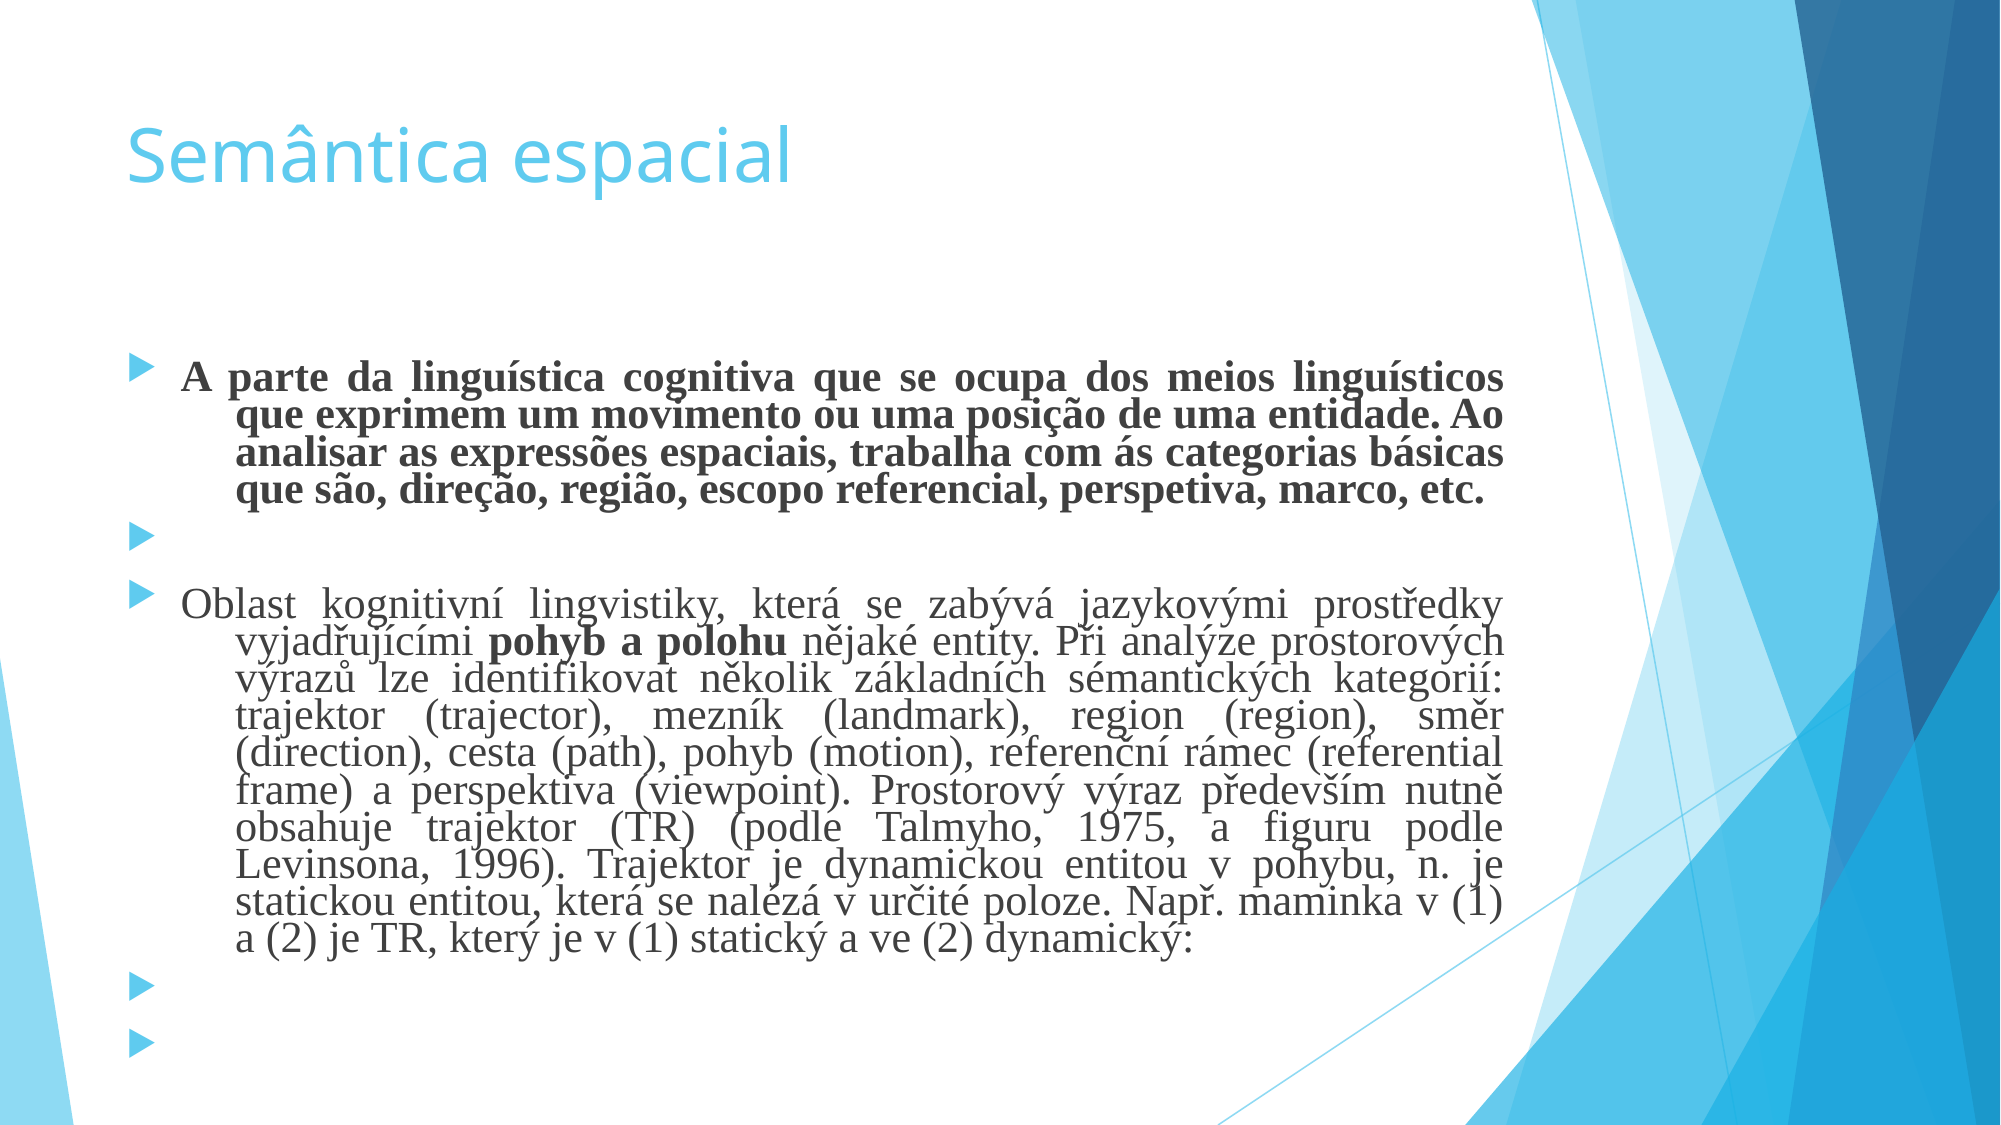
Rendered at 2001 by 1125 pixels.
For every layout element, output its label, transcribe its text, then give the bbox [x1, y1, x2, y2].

list A parte da linguística cognitiva que se ocupa dos meios linguísticos que exprimem um movimento ou uma posição de uma entidade. Ao analisar as expressões espaciais, trabalha com ás categorias básicas que são, direção, região, escopo referencial, perspetiva, marco, etc. Oblast kognitivní lingvistiky, která se zabývá jazykovými prostředky vyjadřujícími pohyb a polohu nějaké entity. Při analýze prostorových výrazů lze identifikovat několik základních sémantických kategorií: trajektor (trajector), mezník (landmark), region (region), směr (direction), cesta (path), pohyb (motion), referenční rámec (referential frame) a perspektiva (viewpoint). Prostorový výraz především nutně obsahuje trajektor (TR) (podle Talmyho, 1975, a figuru podle Levinsona, 1996). Trajektor je dynamickou entitou v pohybu, n. je statickou entitou, která se nalézá v určité poloze. Např. maminka v (1) a (2) je TR, který je v (1) statický a ve (2) dynamický: [111, 354, 1522, 992]
title Semântica espacial [111, 99, 1522, 317]
